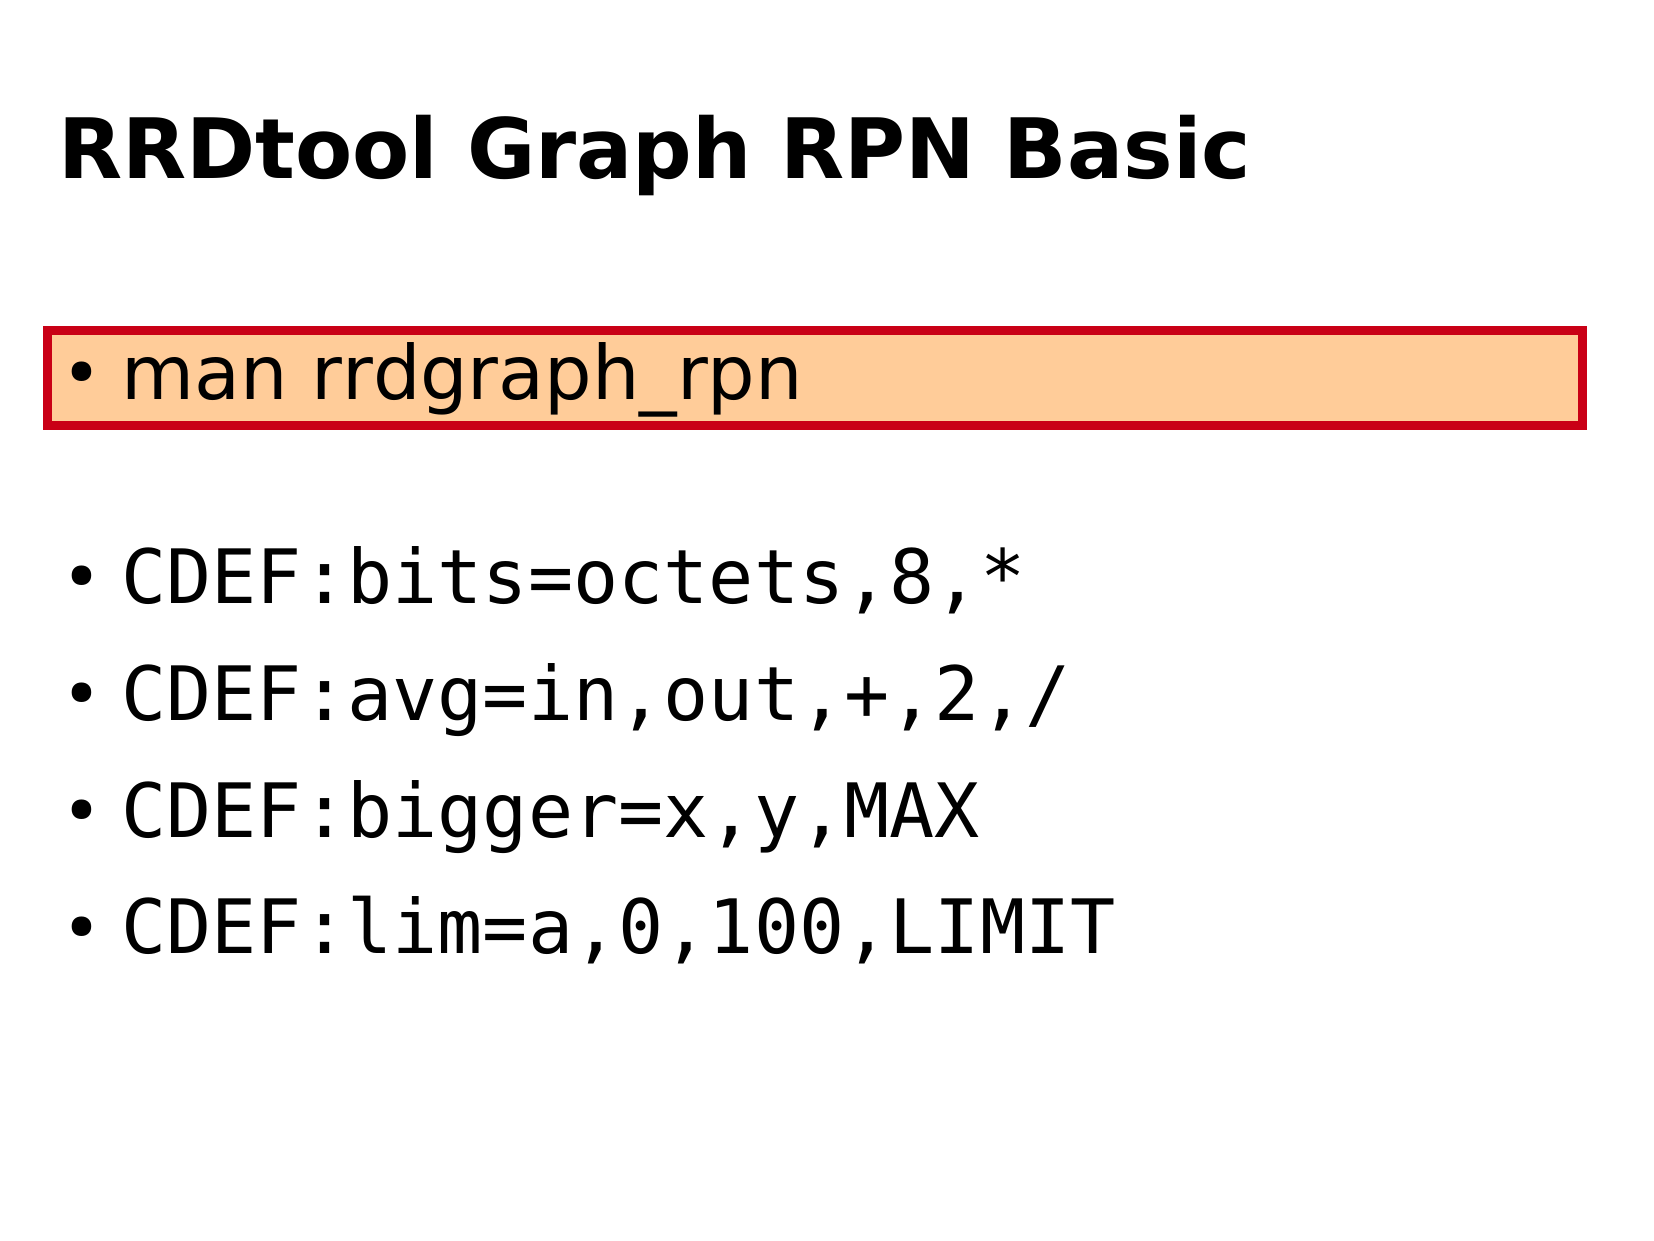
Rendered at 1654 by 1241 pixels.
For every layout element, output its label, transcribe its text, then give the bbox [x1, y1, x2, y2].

text_box [1571, 330, 1583, 426]
title RRDtool Graph RPN Basic [59, 75, 1607, 225]
list man rrdgraph_rpn CDEF:bits=octets,8,* CDEF:avg=in,out,+,2,/ CDEF:bigger=x,y,MAX CDEF:lim=a,0,100,LIMIT [50, 329, 1571, 1099]
